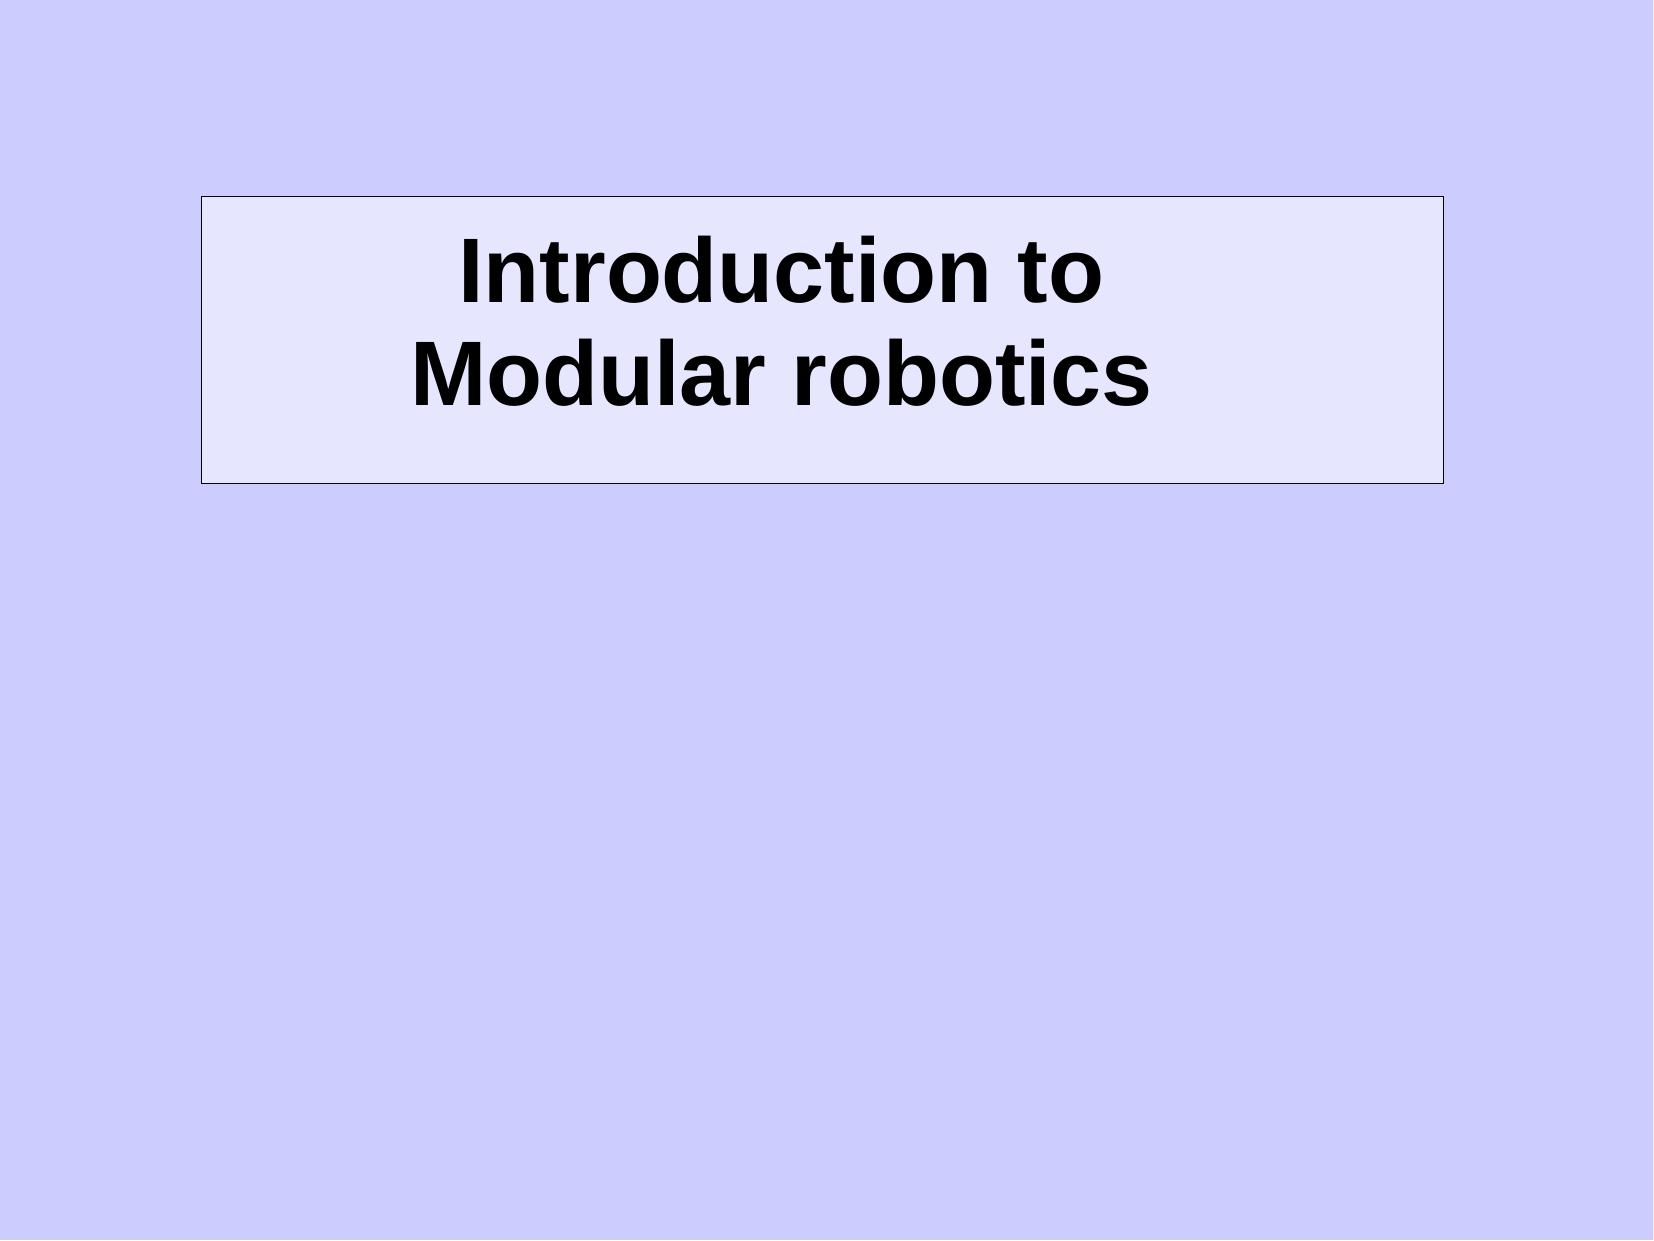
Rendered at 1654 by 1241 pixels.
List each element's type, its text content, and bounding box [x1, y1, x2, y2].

text_box [201, 196, 1444, 484]
title Introduction to Modular robotics [144, 175, 1420, 469]
